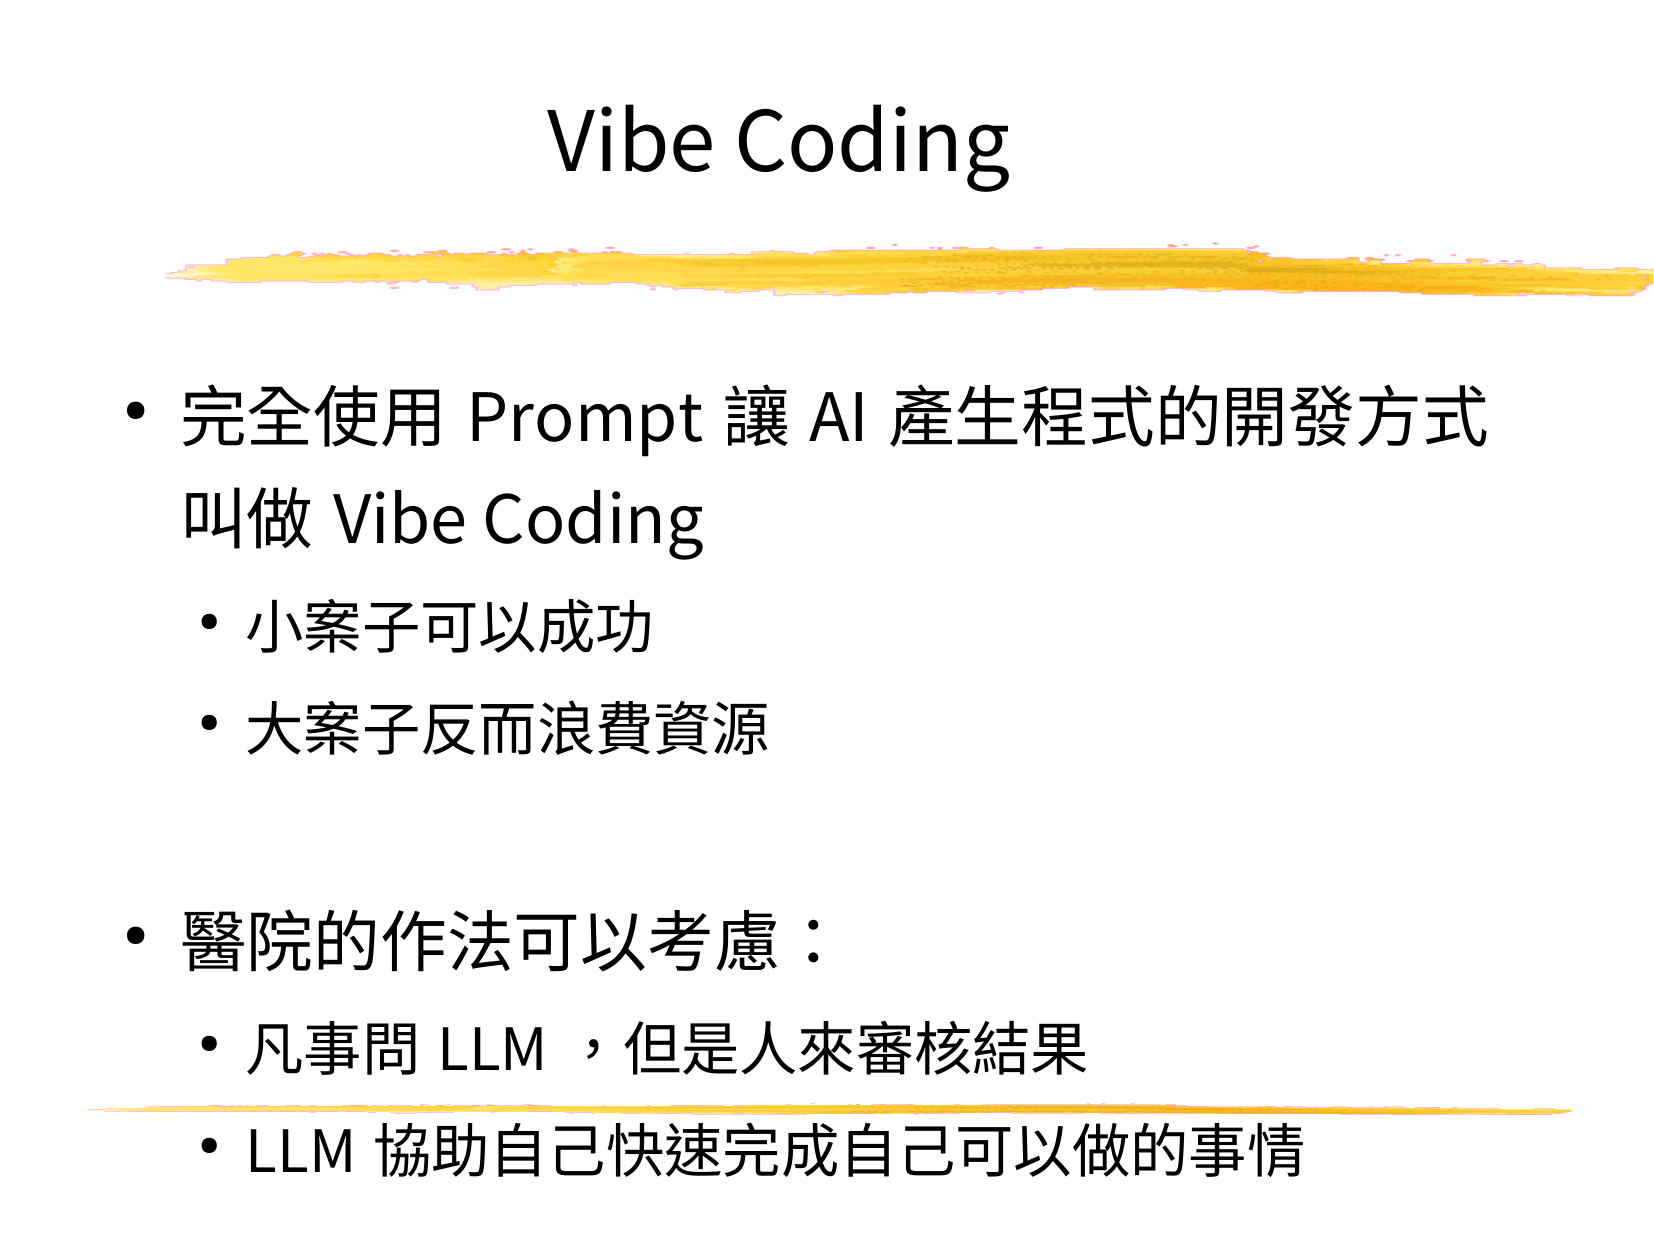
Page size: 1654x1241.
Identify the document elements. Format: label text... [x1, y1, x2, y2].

picture [82, 1102, 1571, 1117]
picture [165, 237, 1654, 308]
title Vibe Coding [76, 28, 1482, 235]
list 完全使用Prompt讓AI產生程式的開發方式叫做Vibe Coding 小案子可以成功 大案子反而浪費資源 醫院的作法可以考慮： 凡事問LLM，但是人來審核結果 LLM協助自己快速完成自己可以做的事情 [124, 358, 1530, 1103]
